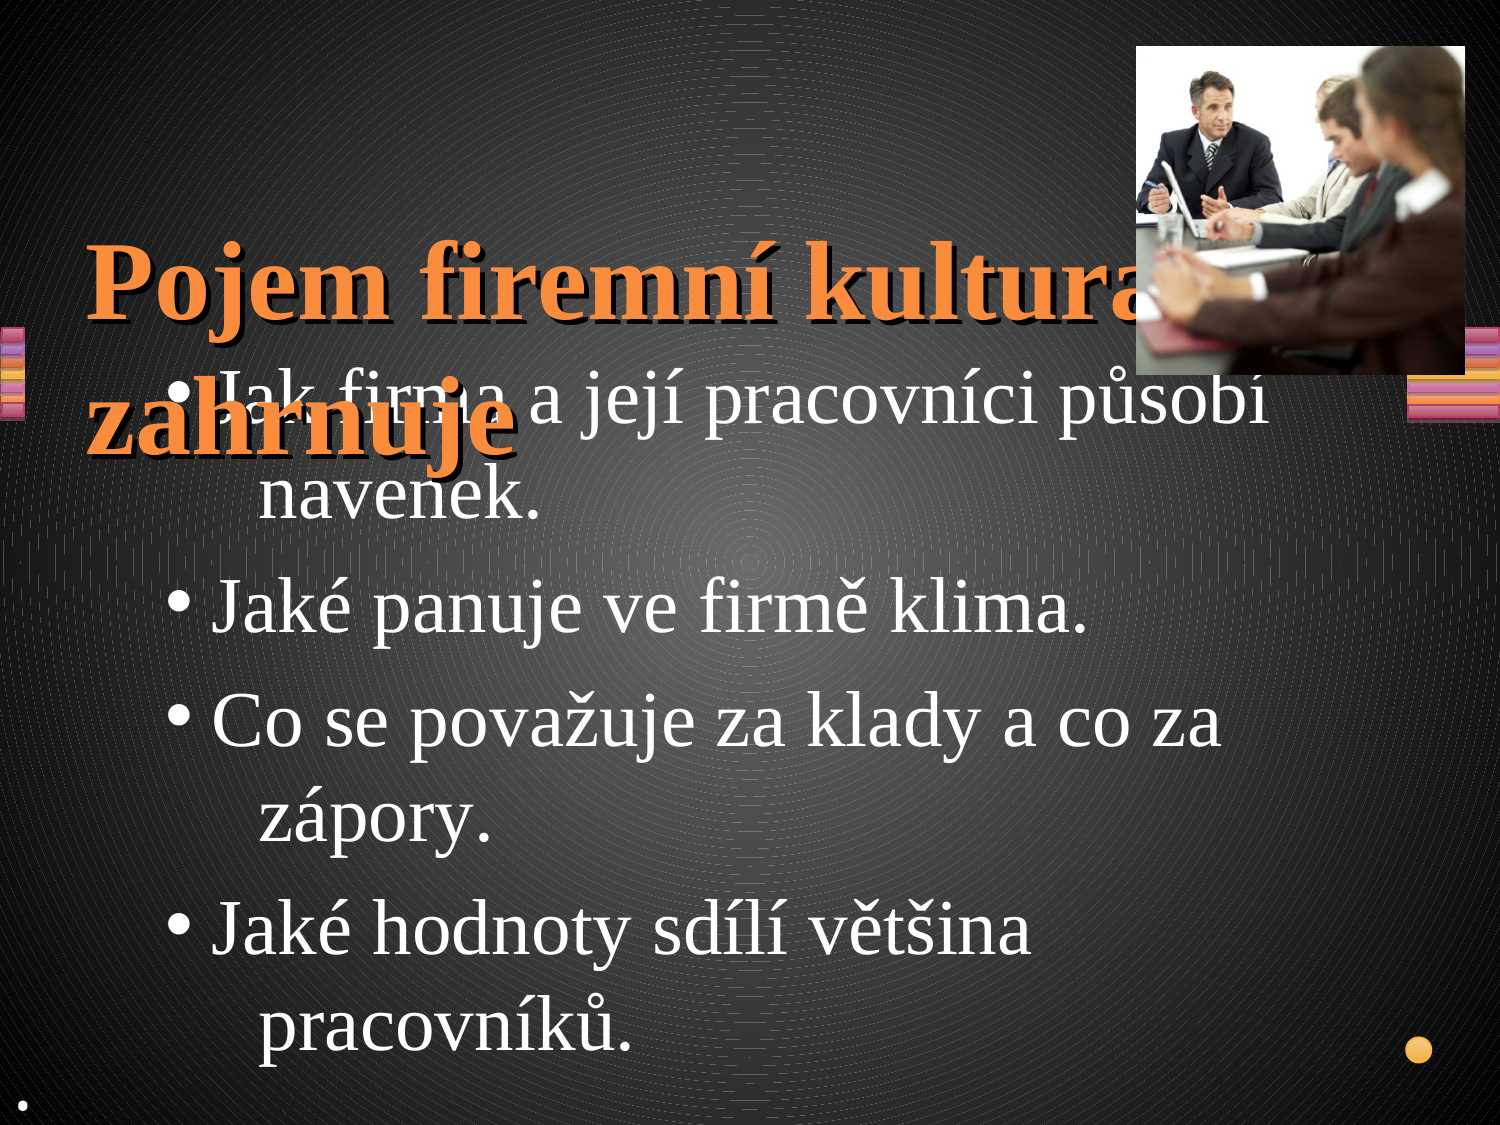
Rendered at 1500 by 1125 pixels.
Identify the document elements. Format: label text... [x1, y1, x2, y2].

title Pojem firemní kultura zahrnuje [70, 199, 1413, 387]
list Jak firma a její pracovníci působí navenek. Jaké panuje ve firmě klima. Co se považuje za klady a co za zápory. Jaké hodnoty sdílí většina pracovníků. [0, 222, 1375, 1079]
picture [1136, 46, 1465, 376]
